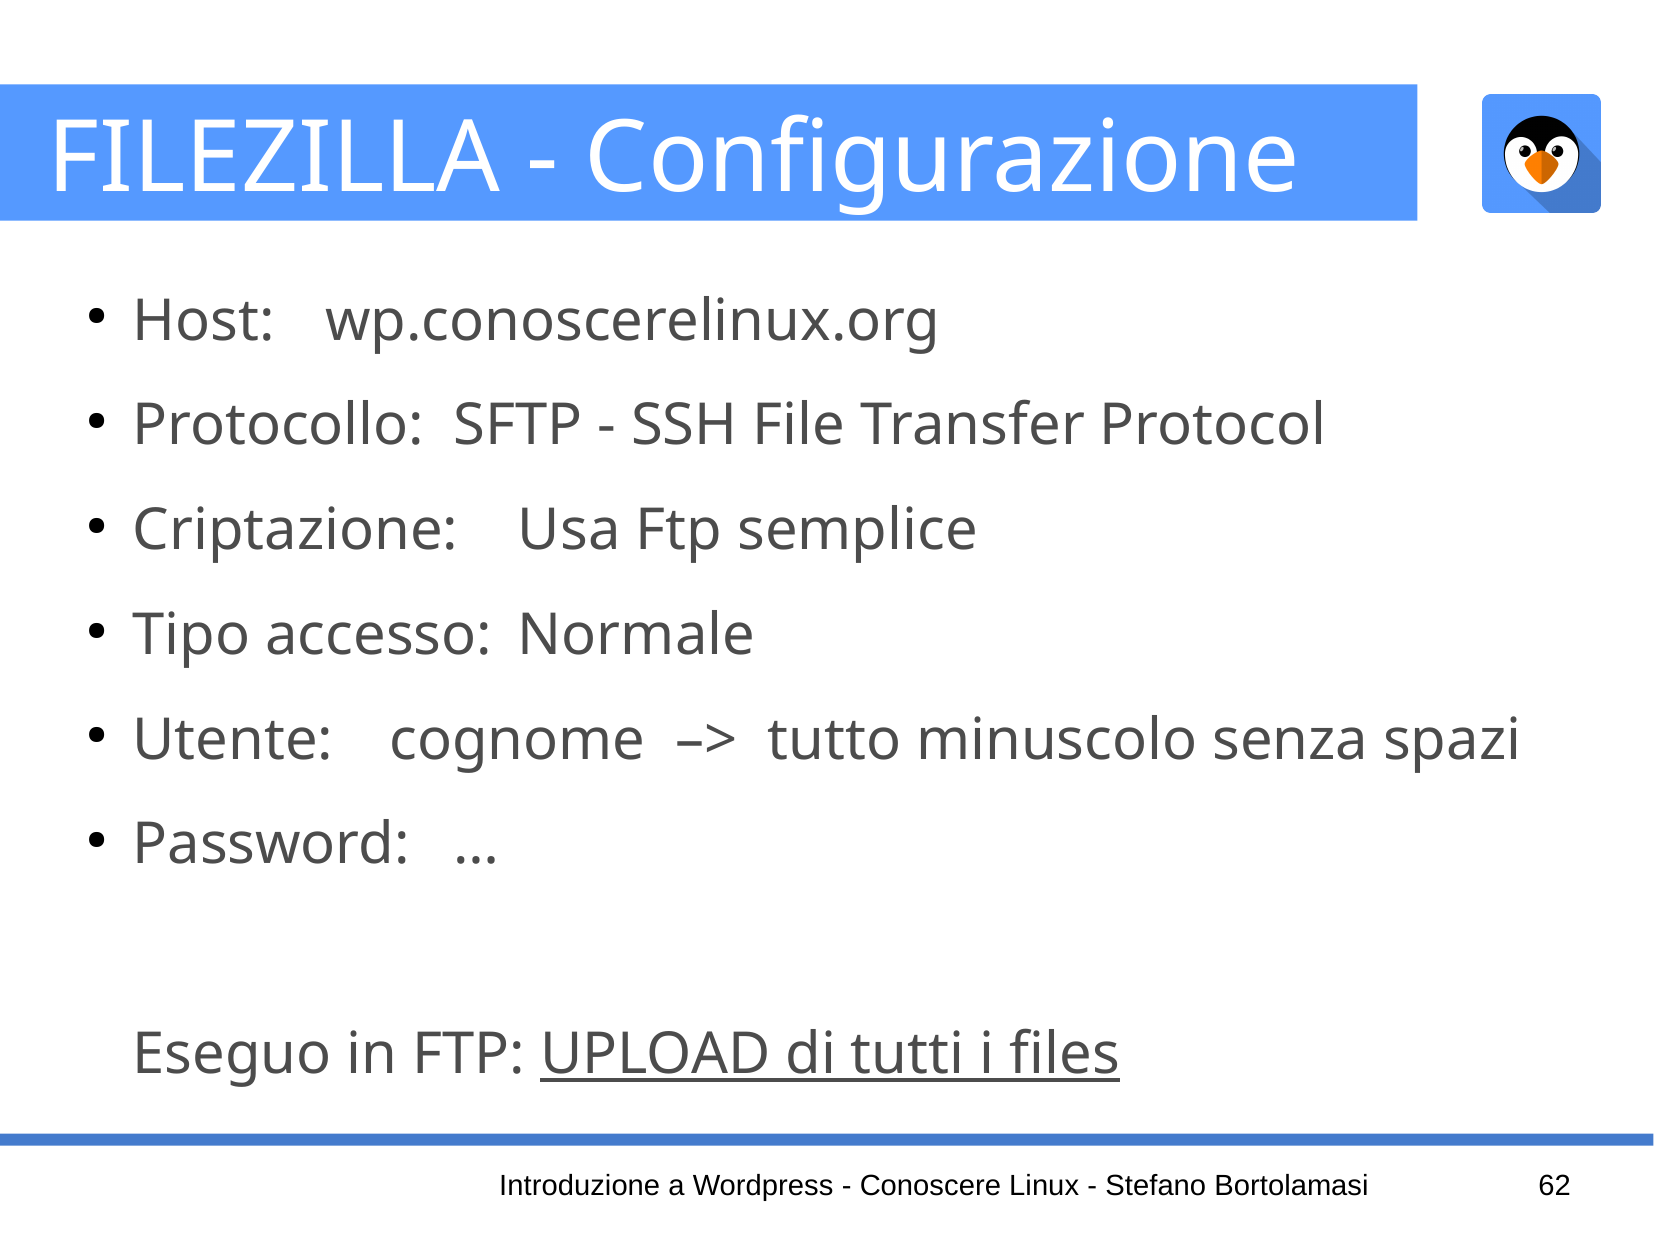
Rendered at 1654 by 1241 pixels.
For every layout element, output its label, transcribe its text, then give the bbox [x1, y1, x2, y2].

list Host: wp.conoscerelinux.org Protocollo: SFTP - SSH File Transfer Protocol Criptazione: Usa Ftp semplice Tipo accesso: Normale Utente: cognome –> tutto minuscolo senza spazi Password: … Eseguo in FTP: UPLOAD di tutti i files [70, 278, 1595, 1099]
picture [1482, 94, 1601, 213]
title FILEZILLA - Configurazione [0, 91, 1418, 214]
